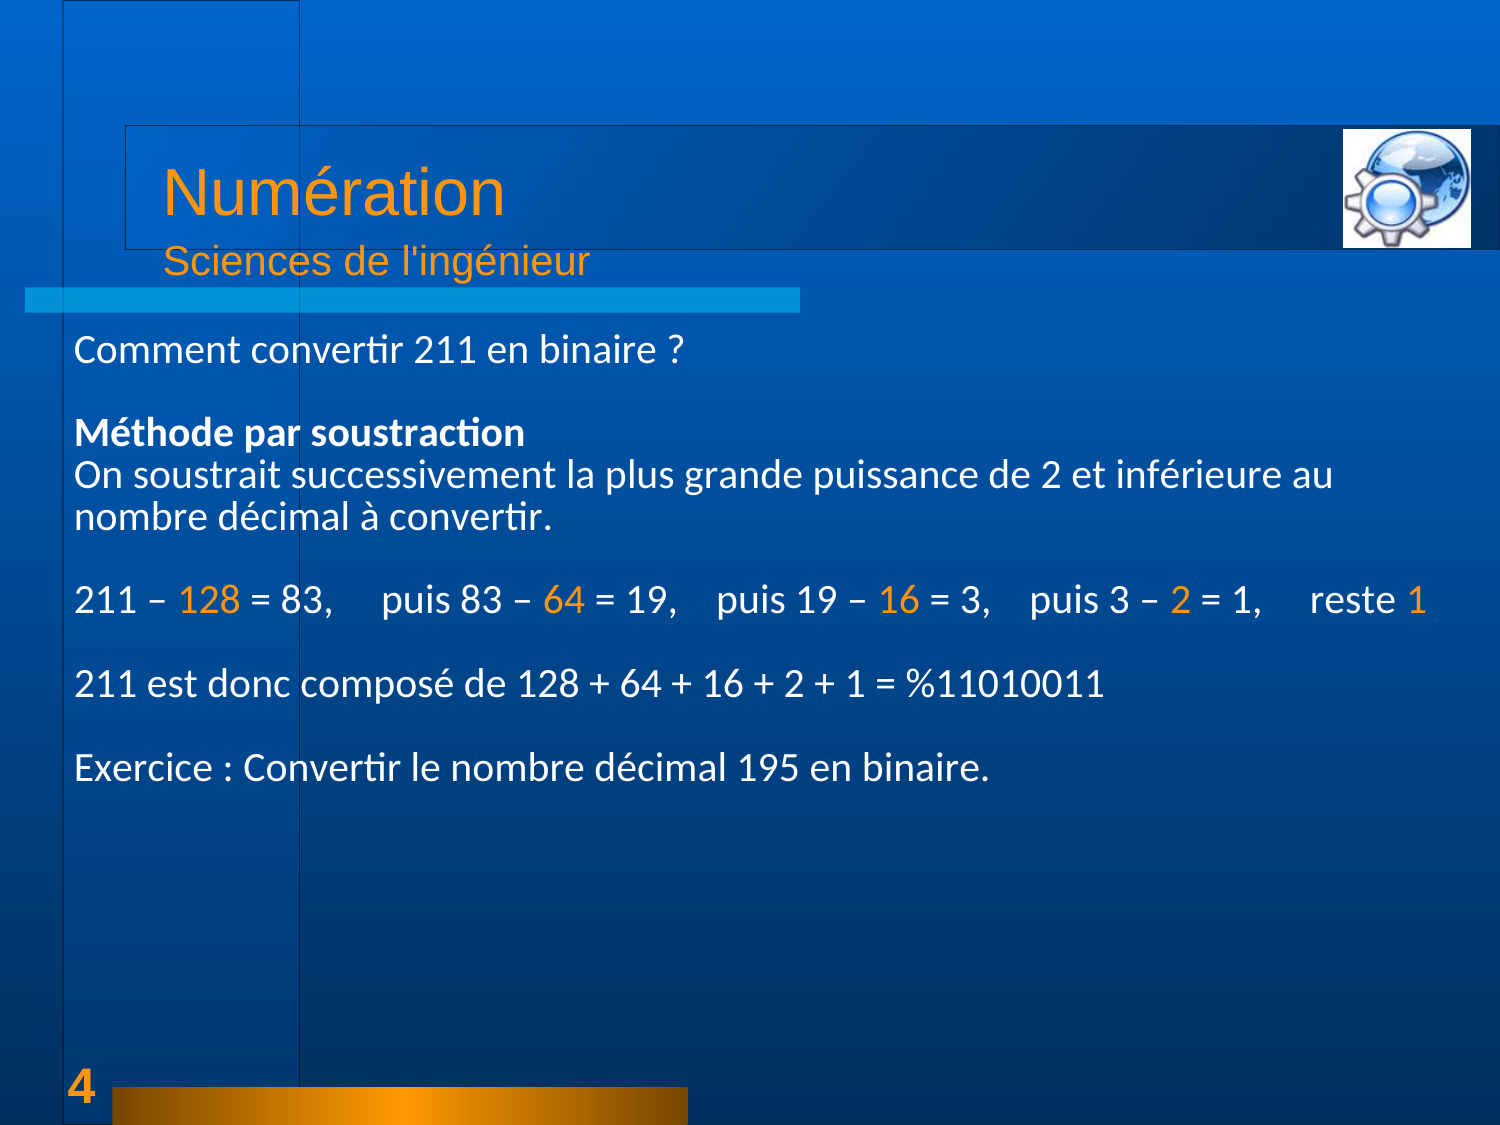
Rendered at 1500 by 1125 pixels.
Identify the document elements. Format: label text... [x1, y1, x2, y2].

text_box Comment convertir 211 en binaire ? Méthode par soustraction On soustrait successivement la plus grande puissance de 2 et inférieure au nombre décimal à convertir. 211 – 128 = 83, puis 83 – 64 = 19, puis 19 – 16 = 3, puis 3 – 2 = 1, reste 1 211 est donc composé de 128 + 64 + 16 + 2 + 1 = %11010011 Exercice : Convertir le nombre décimal 195 en binaire. [59, 324, 1477, 901]
picture [1343, 129, 1471, 248]
